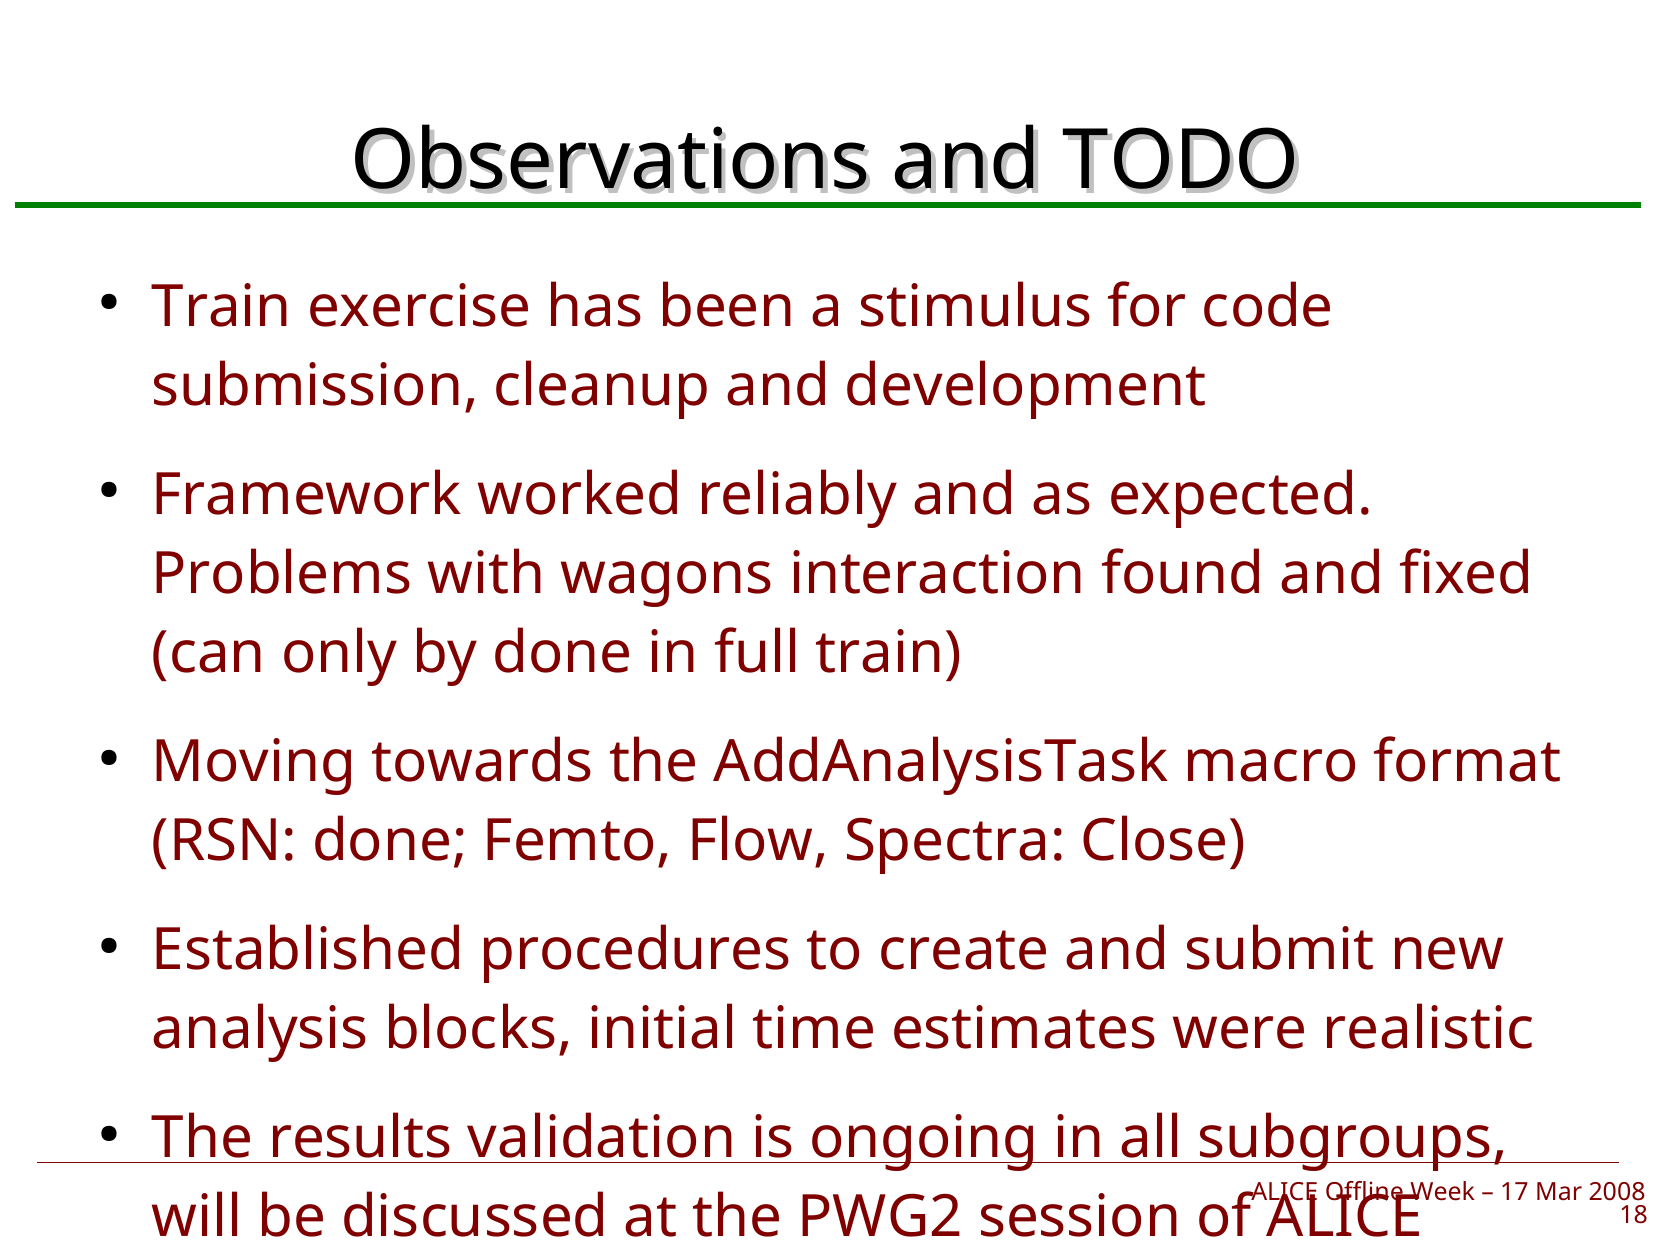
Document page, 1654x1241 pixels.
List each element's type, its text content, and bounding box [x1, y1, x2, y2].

title Observations and TODO [119, 52, 1532, 261]
list Train exercise has been a stimulus for code submission, cleanup and development Framework worked reliably and as expected. Problems with wagons interaction found and fixed (can only by done in full train) Moving towards the AddAnalysisTask macro format (RSN: done; Femto, Flow, Spectra: Close) Established procedures to create and submit new analysis blocks, initial time estimates were realistic The results validation is ongoing in all subgroups, will be discussed at the PWG2 session of ALICE week [80, 264, 1570, 1156]
